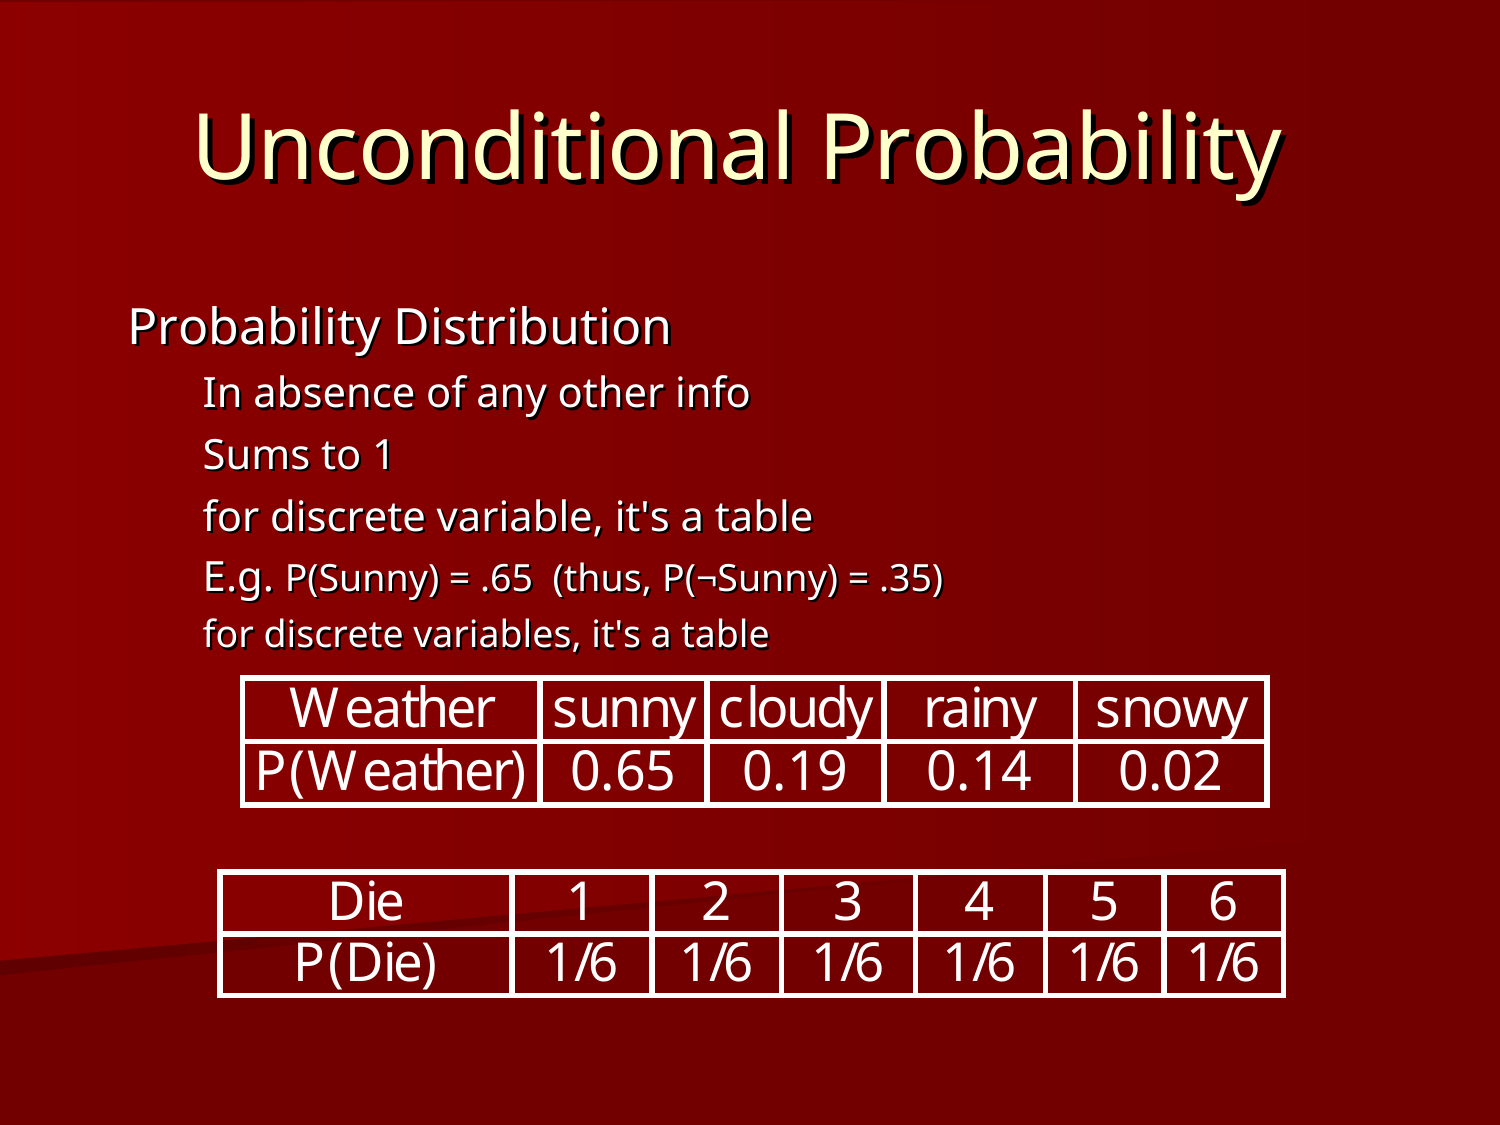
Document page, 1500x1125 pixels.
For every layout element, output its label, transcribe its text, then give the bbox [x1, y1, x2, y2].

chart [237, 673, 1272, 830]
title Unconditional Probability [99, 49, 1375, 238]
chart [215, 867, 1288, 1020]
list Probability Distribution In absence of any other info Sums to 1 for discrete variable, it's a table E.g. P(Sunny) = .65 (thus, P(¬Sunny) = .35) for discrete variables, it's a table [112, 287, 1388, 1000]
